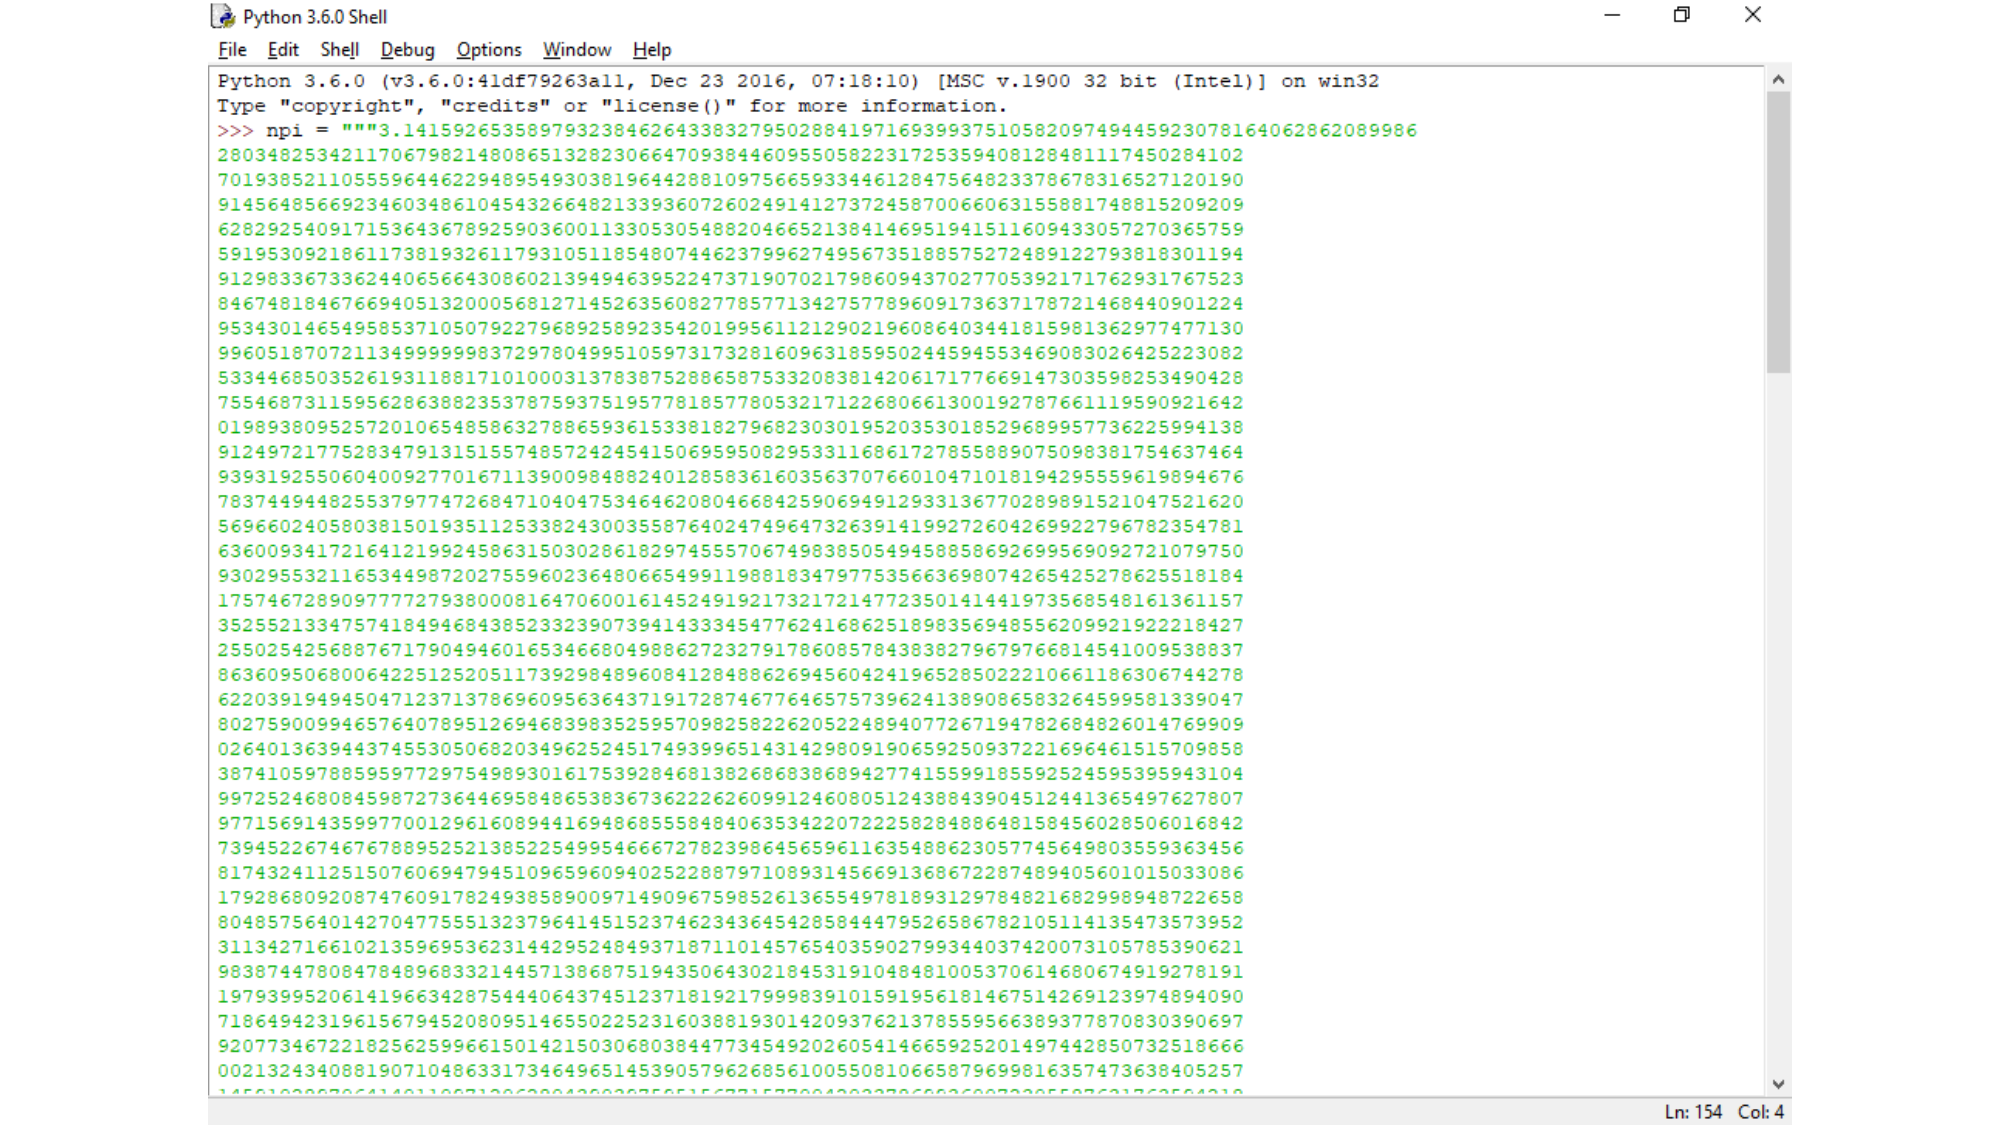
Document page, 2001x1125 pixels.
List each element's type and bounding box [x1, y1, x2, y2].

picture [208, 0, 1792, 1125]
